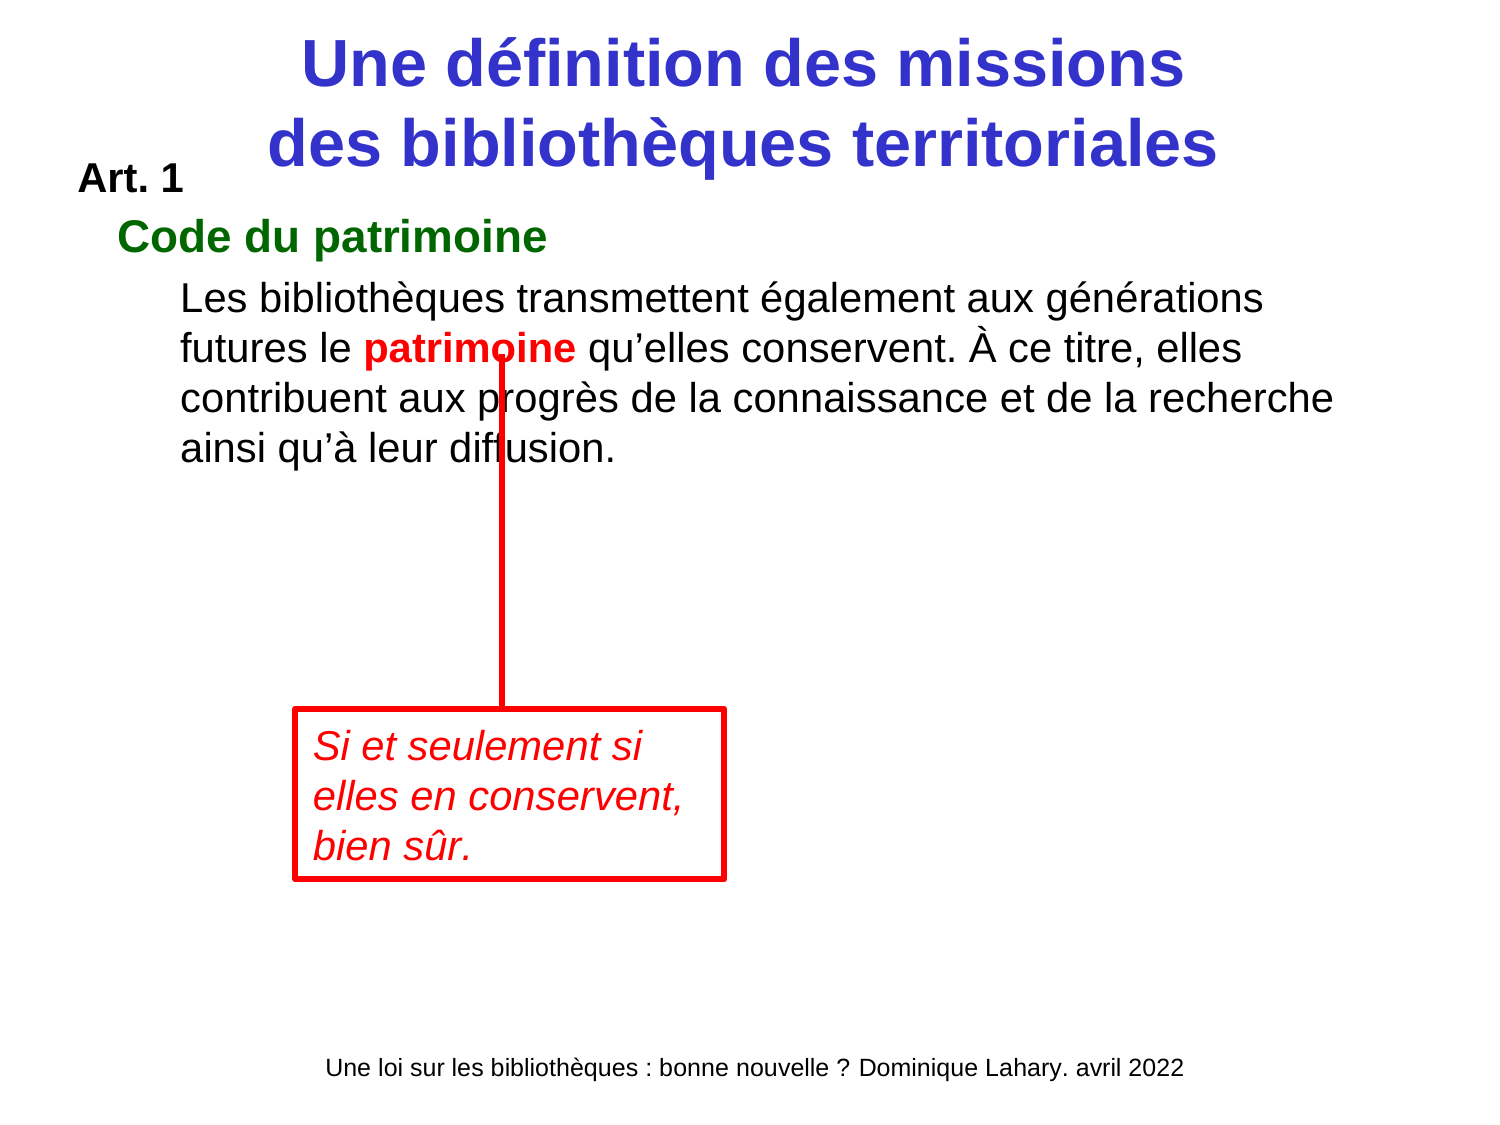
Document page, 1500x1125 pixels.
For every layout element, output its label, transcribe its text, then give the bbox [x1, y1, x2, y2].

text_box Une loi sur les bibliothèques : bonne nouvelle ? Dominique Lahary. avril 2022 [55, 1044, 1456, 1120]
text_box Code du patrimoine Les bibliothèques transmettent également aux générations futures le patrimoine qu’elles conservent. À ce titre, elles contribuent aux progrès de la connaissance et de la recherche ainsi qu’à leur diffusion. [99, 196, 1415, 608]
text_box Art. 1 [62, 143, 228, 209]
text_box Une définition des missions des bibliothèques territoriales [49, 0, 1438, 200]
text_box Si et seulement si elles en conservent, bien sûr. [295, 708, 725, 880]
